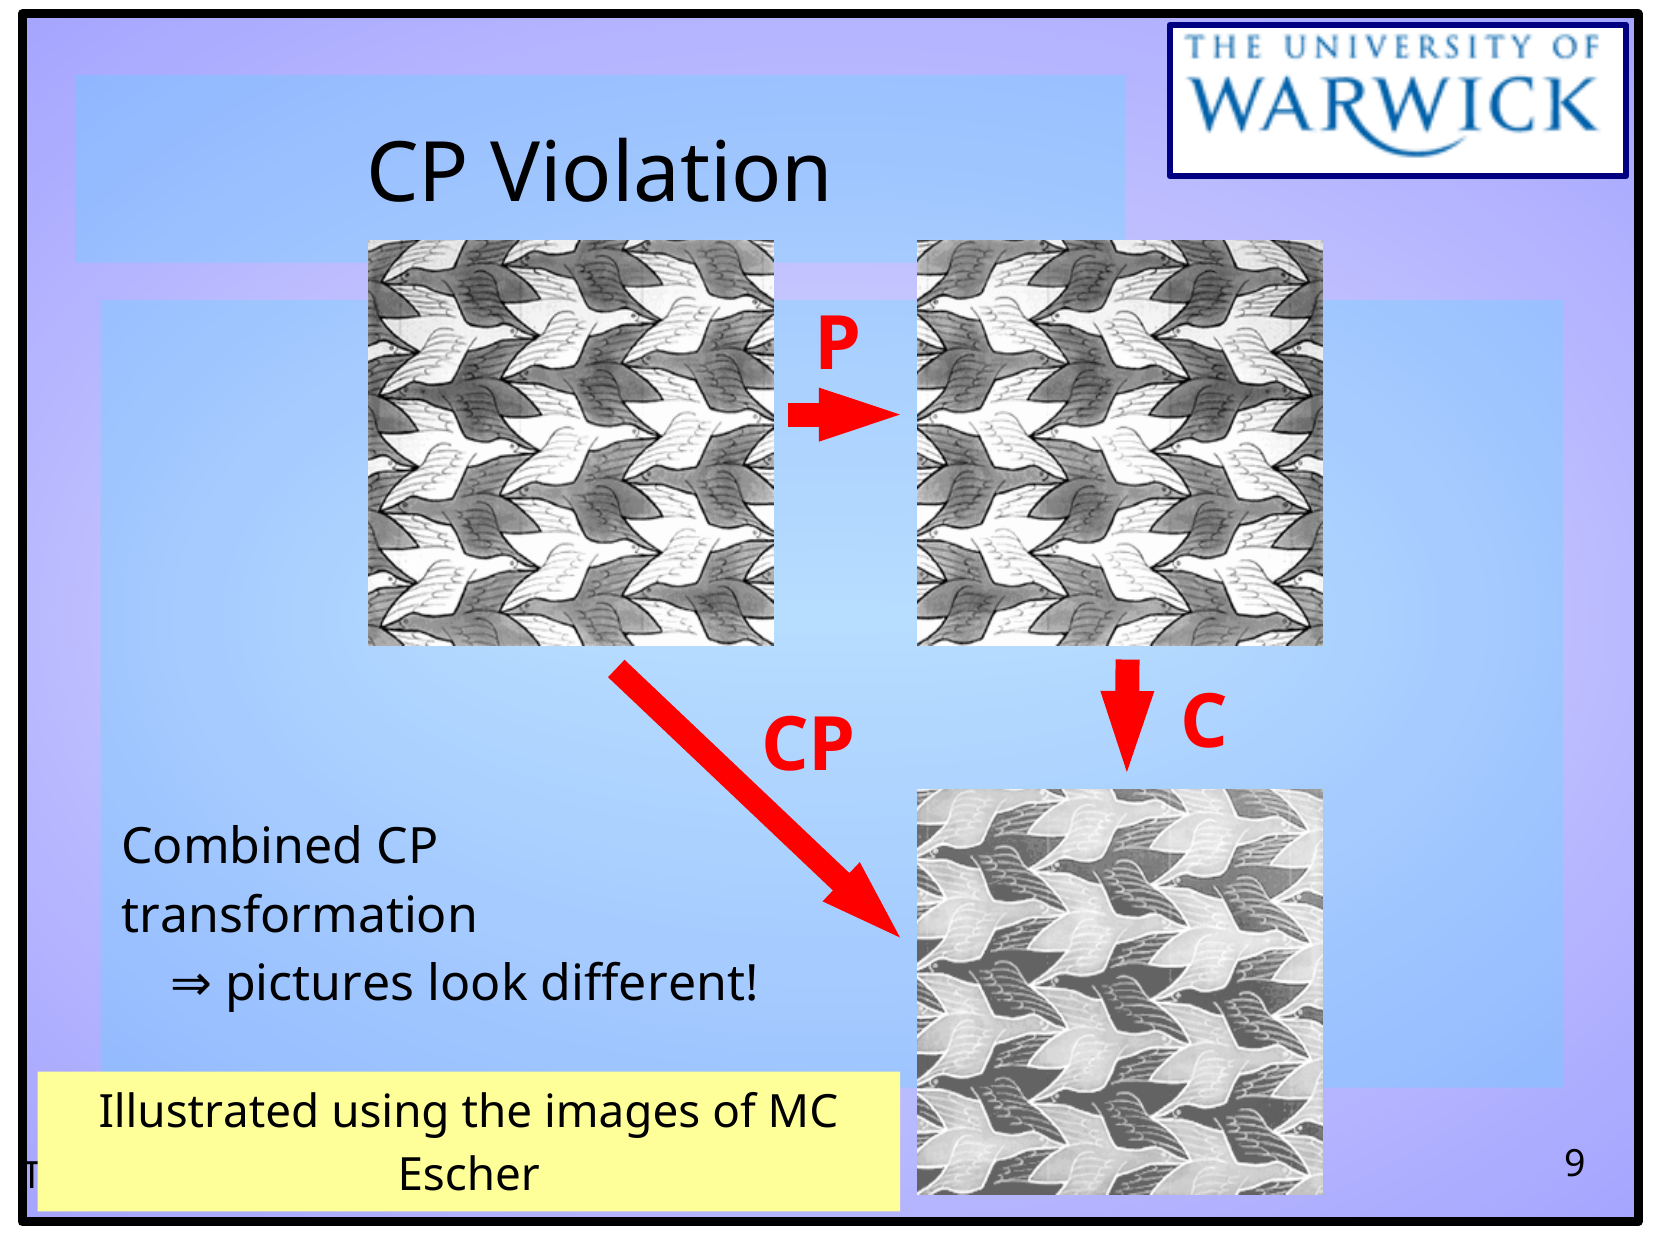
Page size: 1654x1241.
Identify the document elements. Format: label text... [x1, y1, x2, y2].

text_box CP [746, 683, 881, 783]
text_box C [1165, 659, 1250, 759]
text_box CP Violation [75, 75, 1126, 263]
picture [917, 240, 1323, 646]
text_box Illustrated using the images of MC Escher [37, 1071, 901, 1189]
picture [368, 240, 774, 646]
text_box Combined CP transformation ⇒ pictures look different! [106, 803, 774, 986]
text_box [22, 13, 1639, 1222]
text_box P [799, 281, 880, 381]
picture [917, 789, 1323, 1195]
picture [1172, 27, 1623, 174]
text_box <number> [1537, 1125, 1613, 1201]
